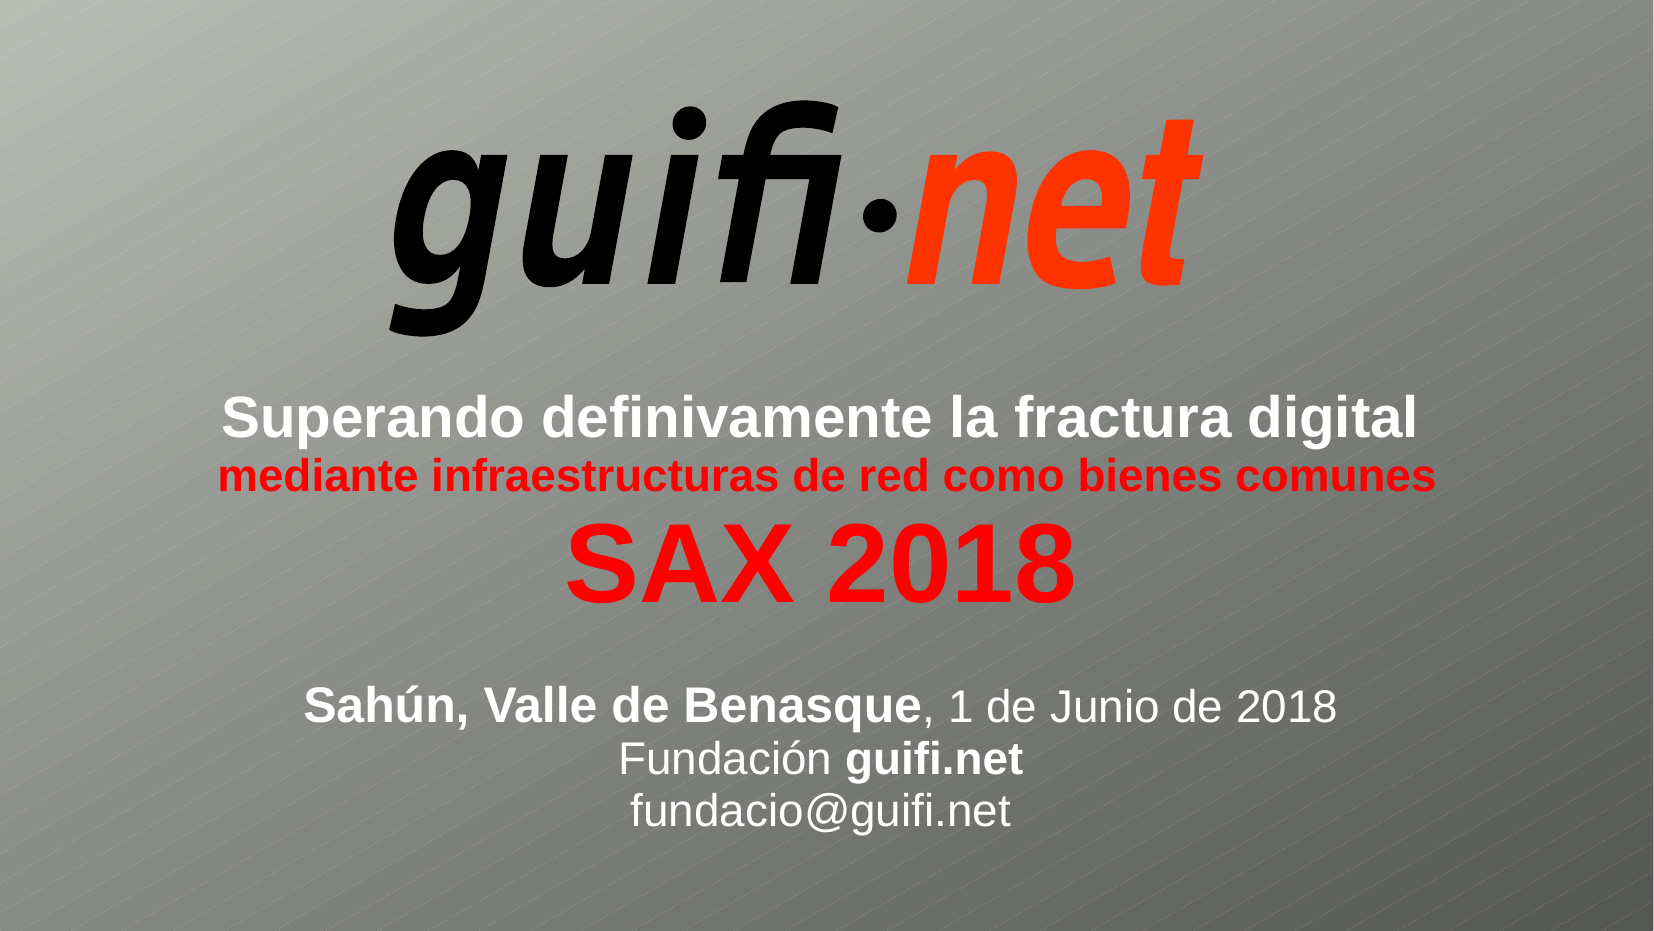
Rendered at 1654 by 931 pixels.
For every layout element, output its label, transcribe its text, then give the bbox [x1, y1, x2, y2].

title Superando definivamente la fractura digital mediante infraestructuras de red como bienes comunes SAX 2018 Sahún, Valle de Benasque, 1 de Junio de 2018 Fundación guifi.net fundacio@guifi.net [70, 384, 1571, 836]
